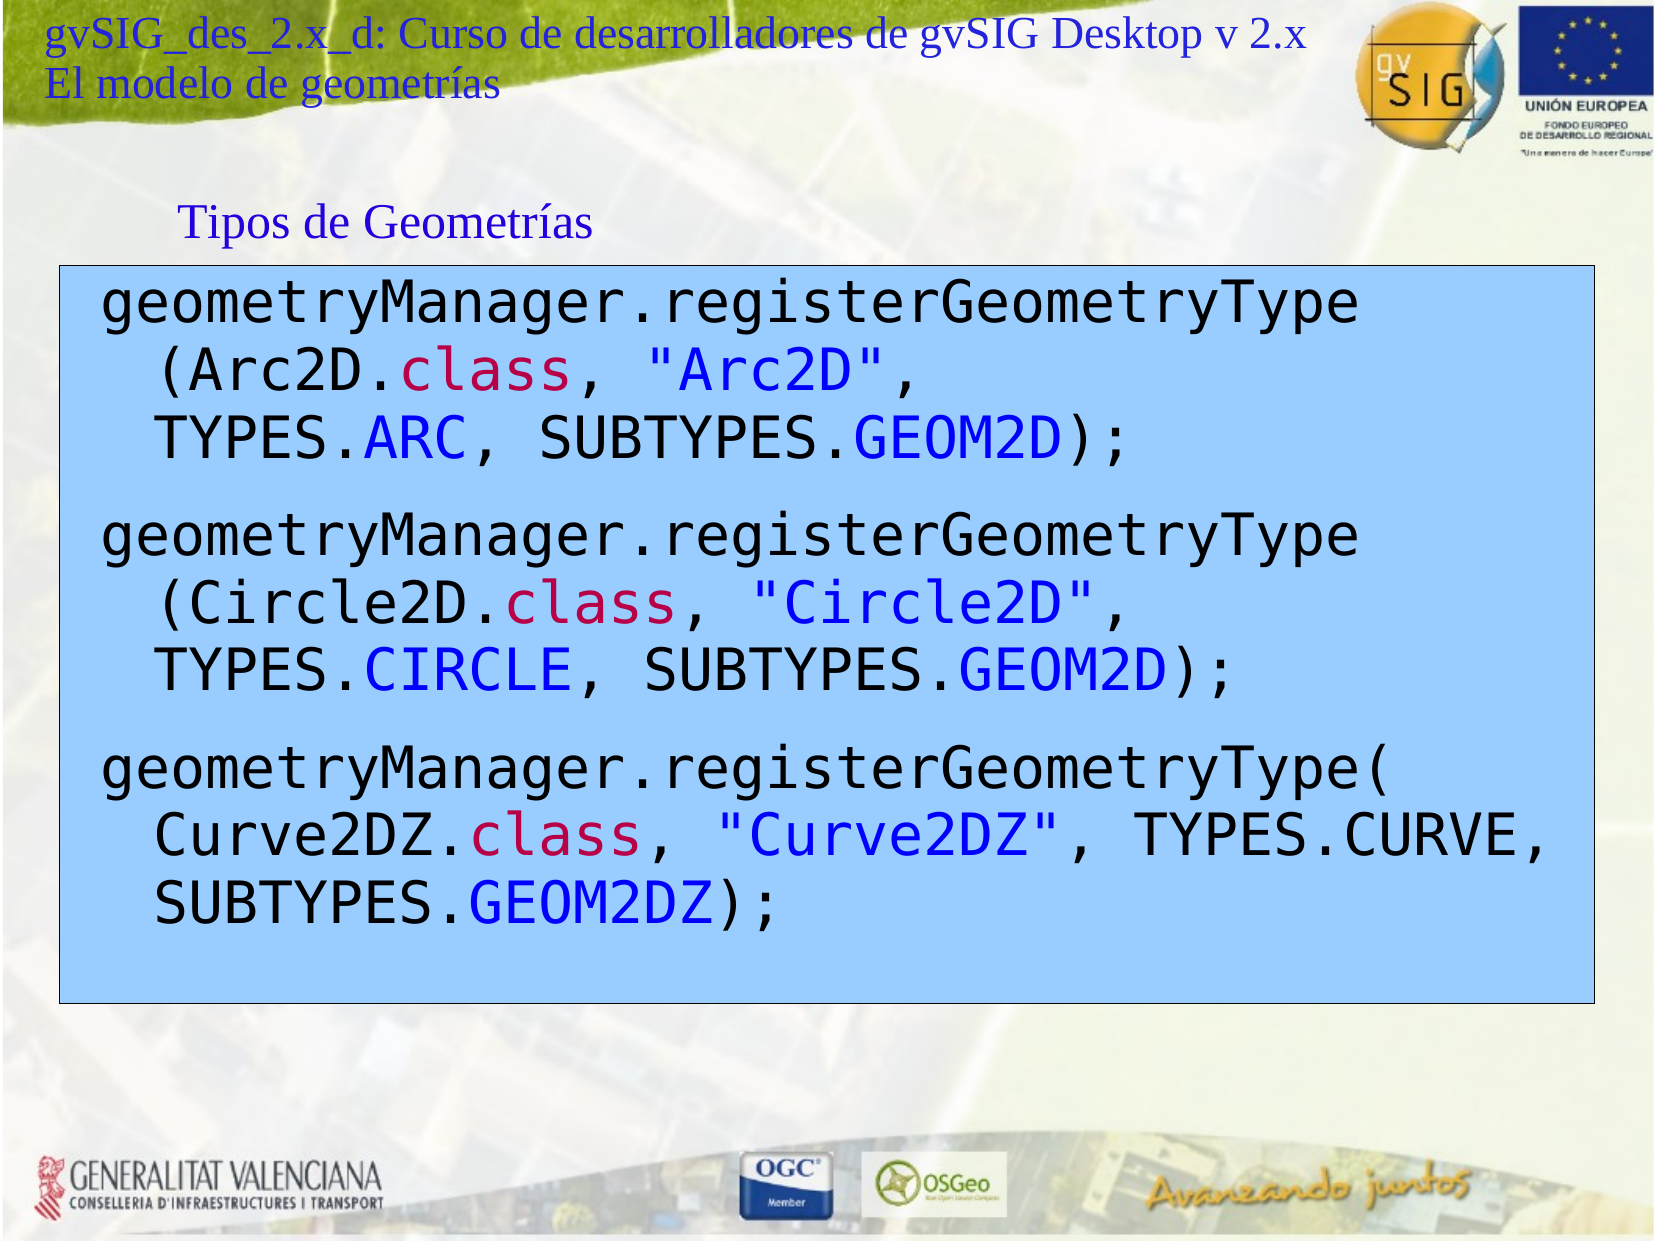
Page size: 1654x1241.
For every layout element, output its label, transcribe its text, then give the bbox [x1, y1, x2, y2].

list geometryManager.registerGeometryType (Arc2D.class, "Arc2D", TYPES.ARC, SUBTYPES.GEOM2D); geometryManager.registerGeometryType (Circle2D.class, "Circle2D", TYPES.CIRCLE, SUBTYPES.GEOM2D); geometryManager.registerGeometryType( Curve2DZ.class, "Curve2DZ", TYPES.CURVE, SUBTYPES.GEOM2DZ); [82, 268, 1571, 1035]
picture [2, 0, 1654, 1241]
text_box [1329, 265, 1595, 1004]
title Tipos de Geometrías [177, 95, 1329, 347]
text_box [59, 265, 177, 1004]
